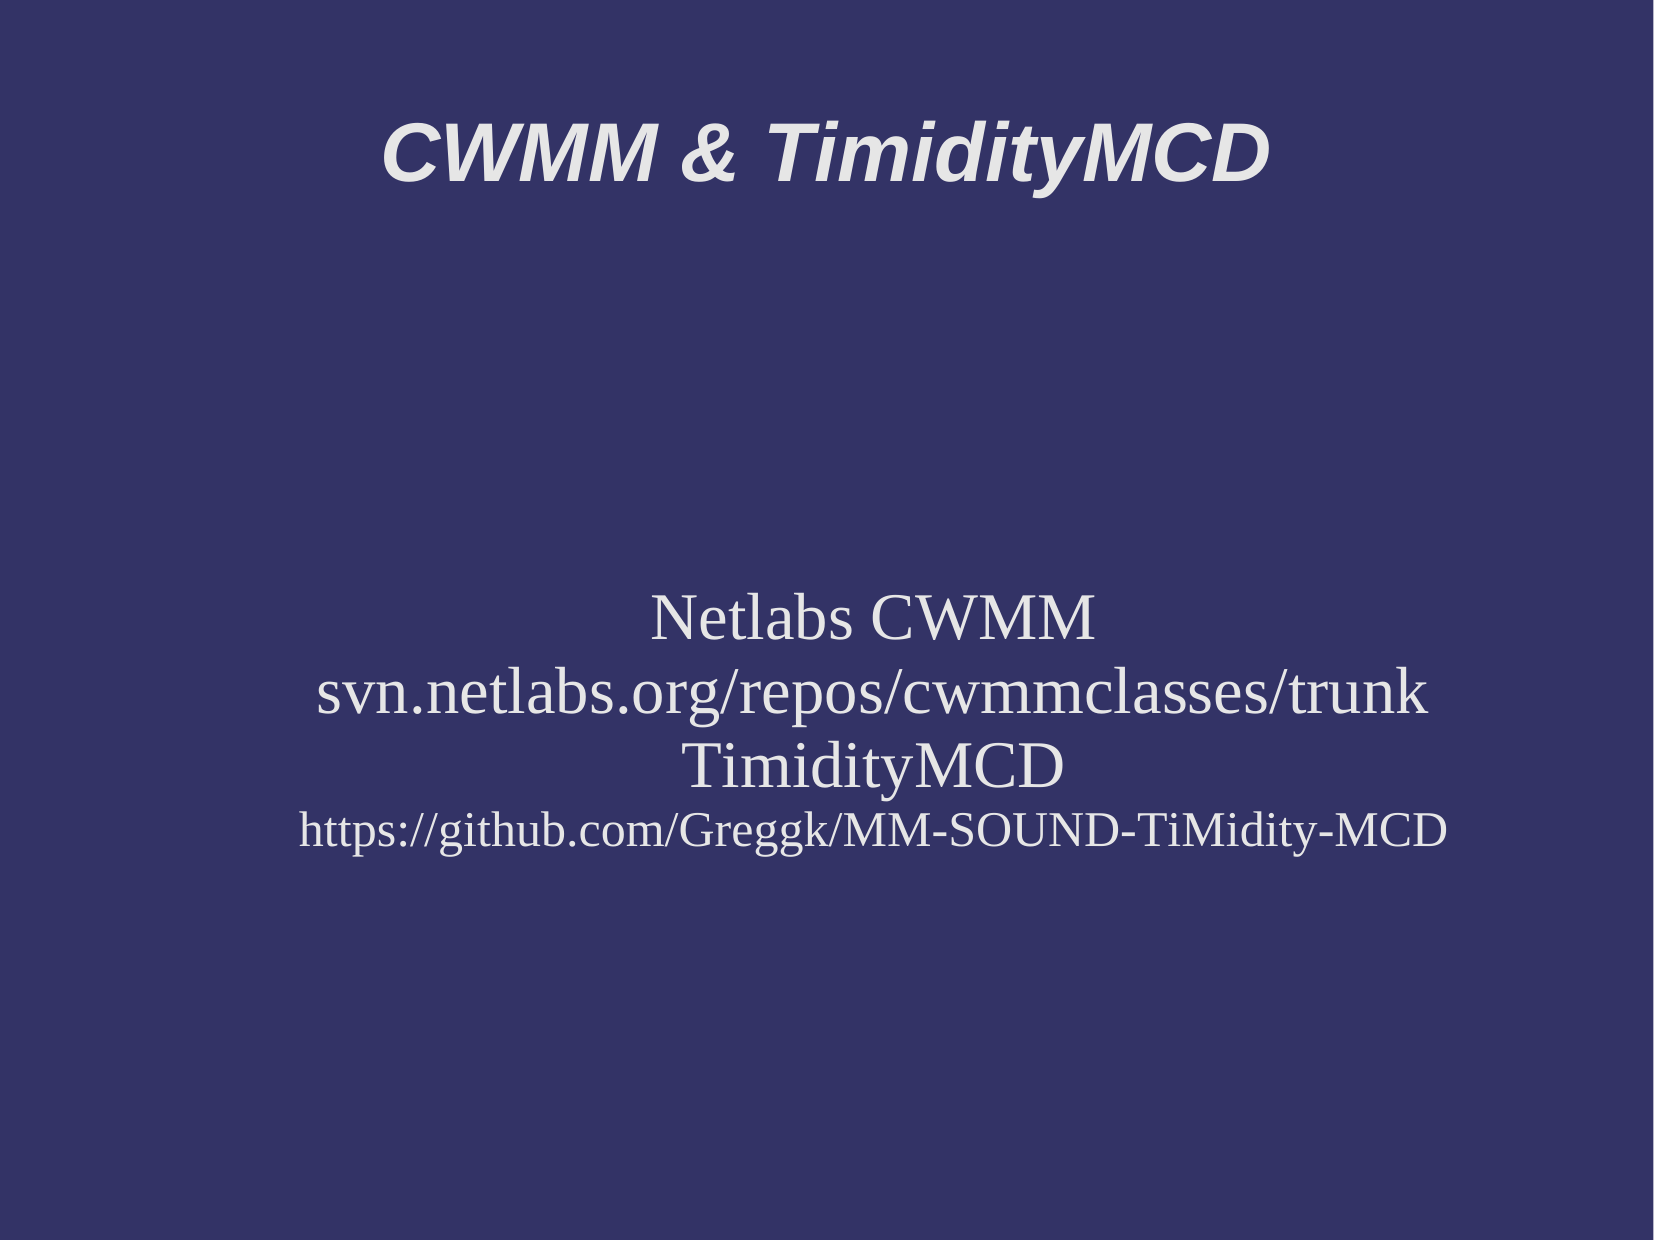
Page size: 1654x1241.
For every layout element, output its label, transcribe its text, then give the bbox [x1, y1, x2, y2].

subtitle Netlabs CWMM svn.netlabs.org/repos/cwmmclasses/trunk TimidityMCD https://github.com/Greggk/MM-SOUND-TiMidity-MCD [178, 364, 1570, 1147]
title CWMM & TimidityMCD [82, 49, 1571, 257]
